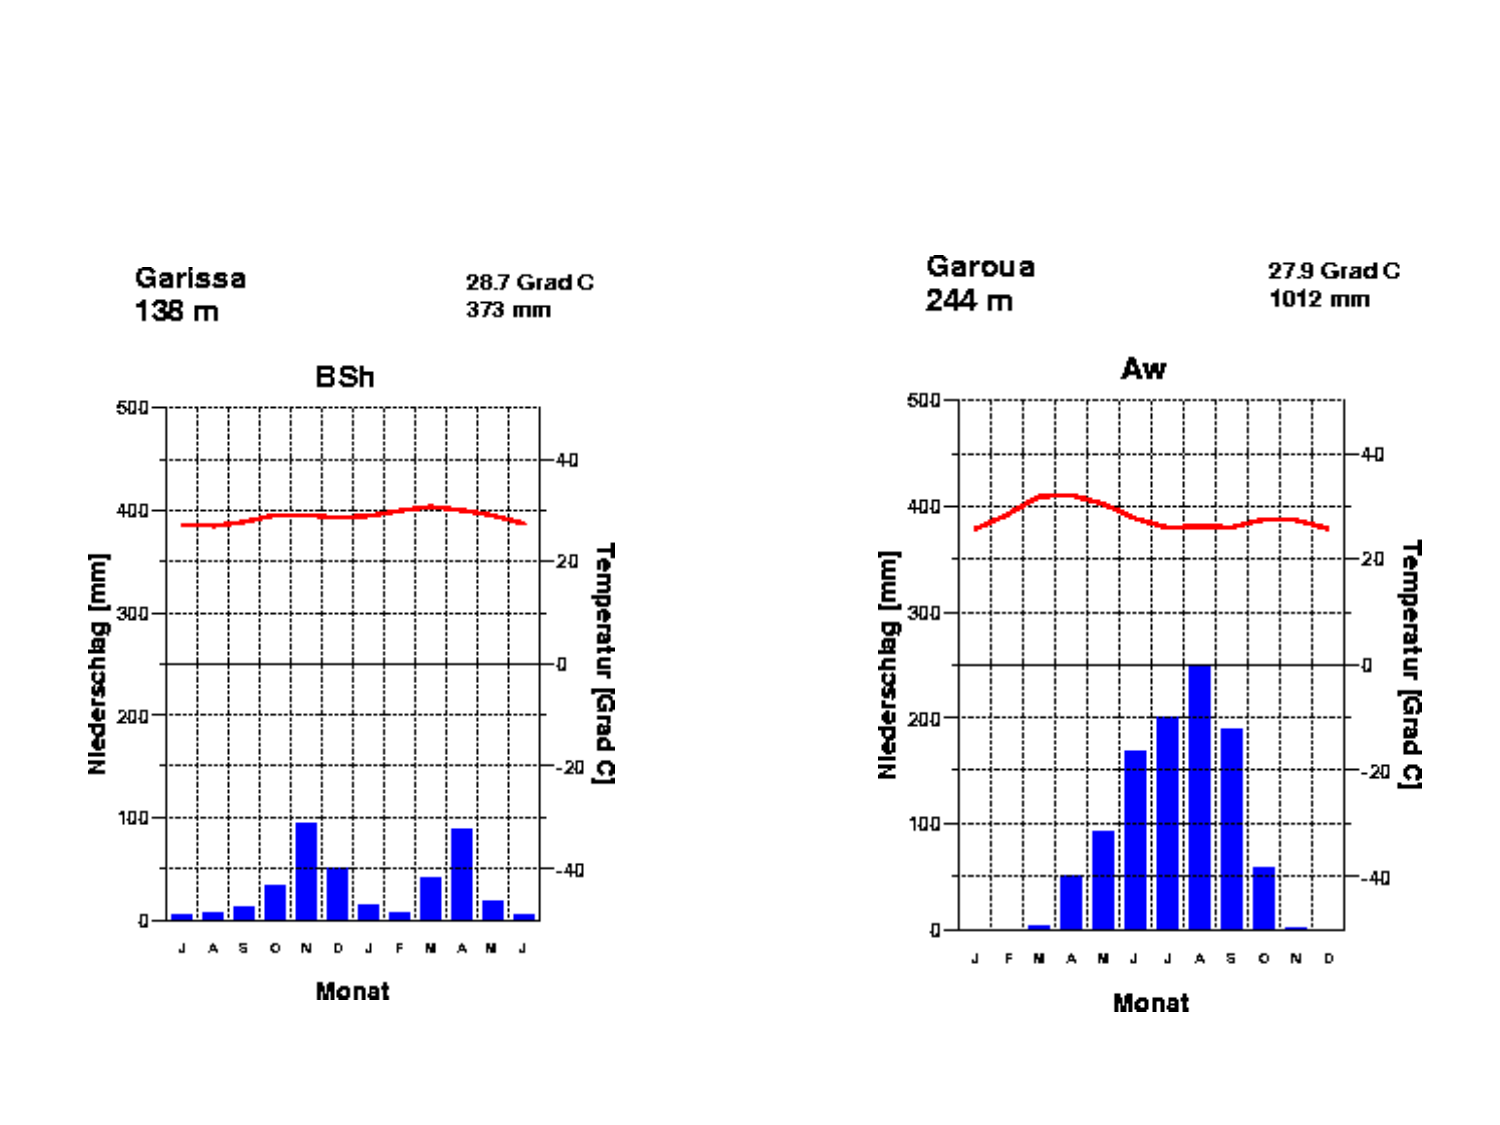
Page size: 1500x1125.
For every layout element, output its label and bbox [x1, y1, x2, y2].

picture [88, 267, 615, 1000]
picture [878, 255, 1422, 1012]
